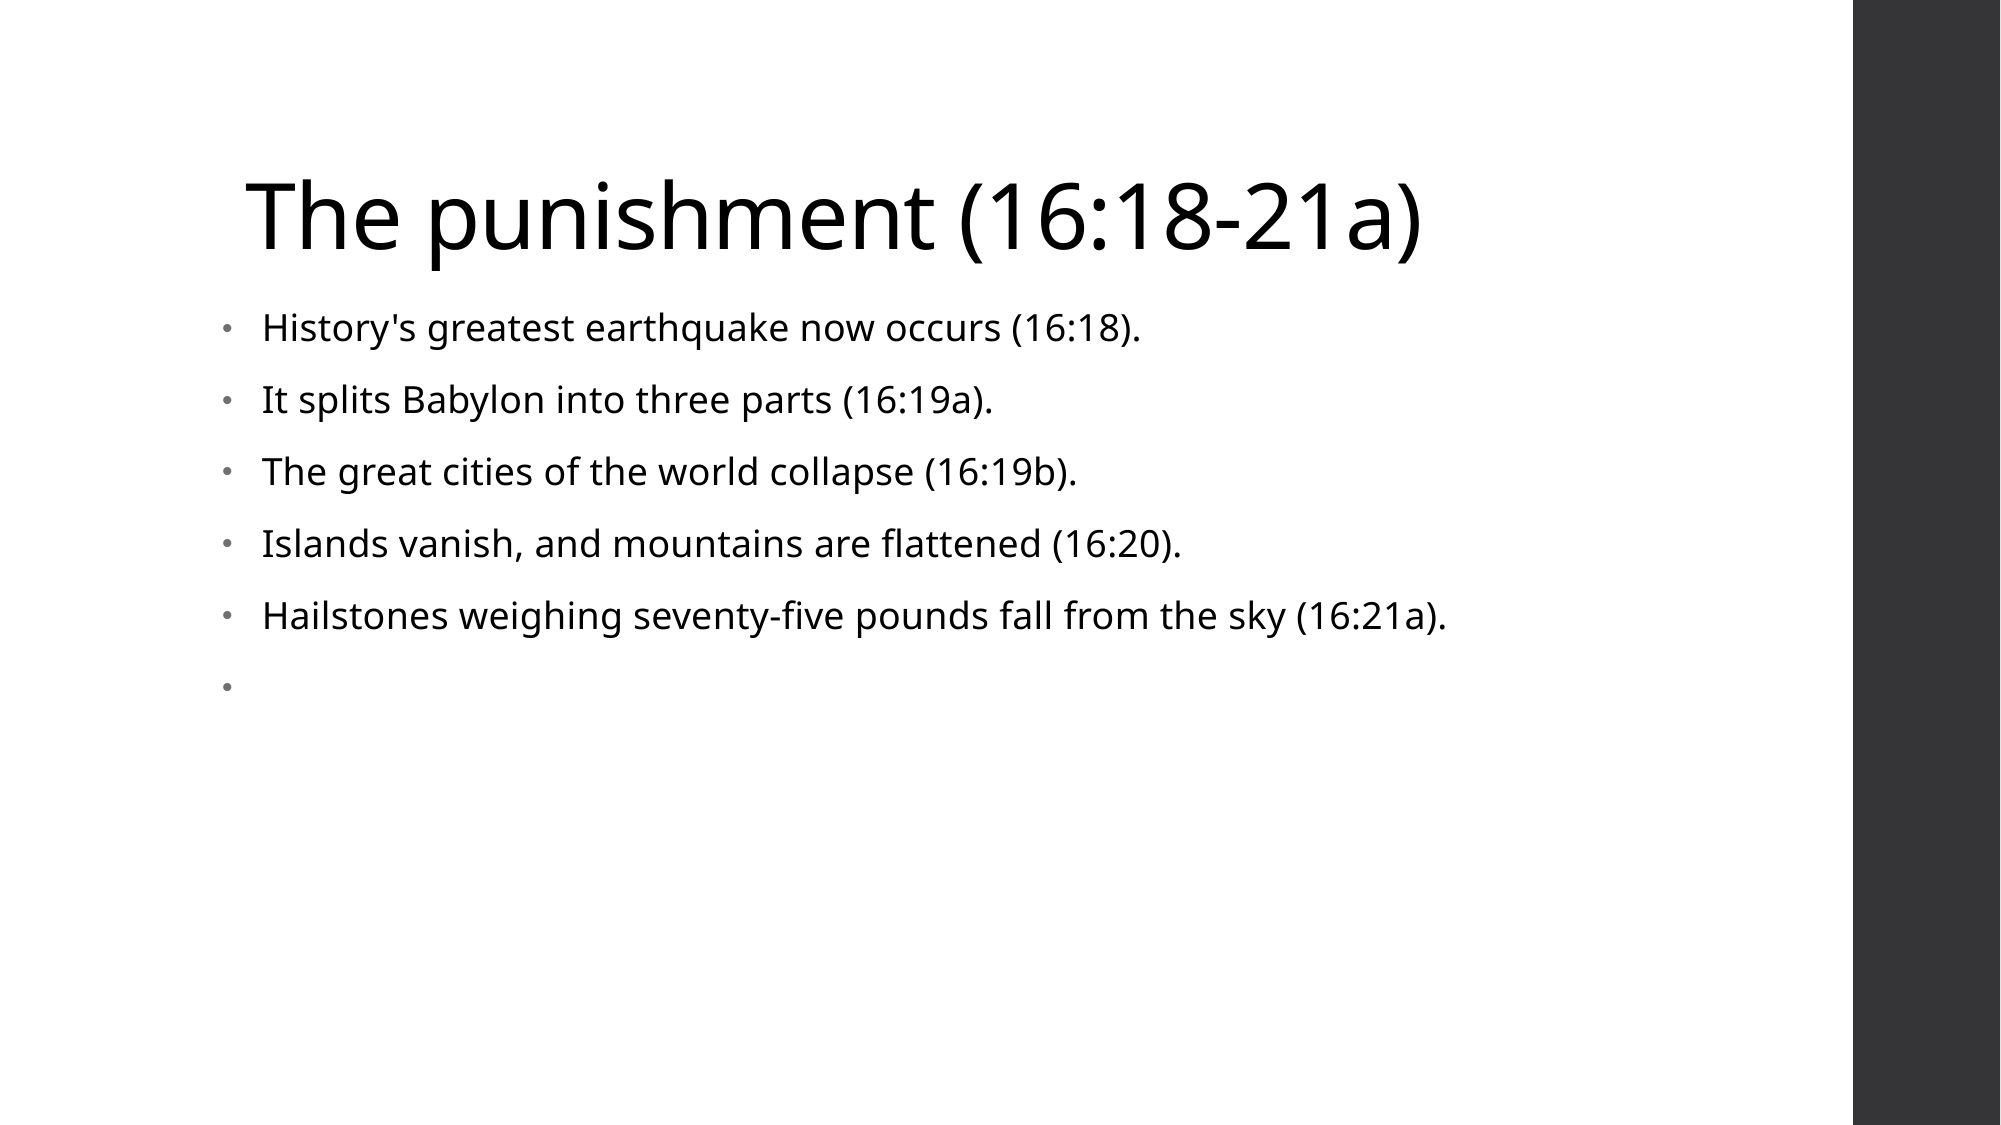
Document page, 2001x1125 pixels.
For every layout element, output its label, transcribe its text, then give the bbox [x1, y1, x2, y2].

list History's greatest earthquake now occurs (16:18). It splits Babylon into three parts (16:19a). The great cities of the world collapse (16:19b). Islands vanish, and mountains are flattened (16:20). Hailstones weighing seventy-five pounds fall from the sky (16:21a). [206, 299, 1617, 1014]
title The punishment (16:18-21a) [206, 60, 1797, 278]
